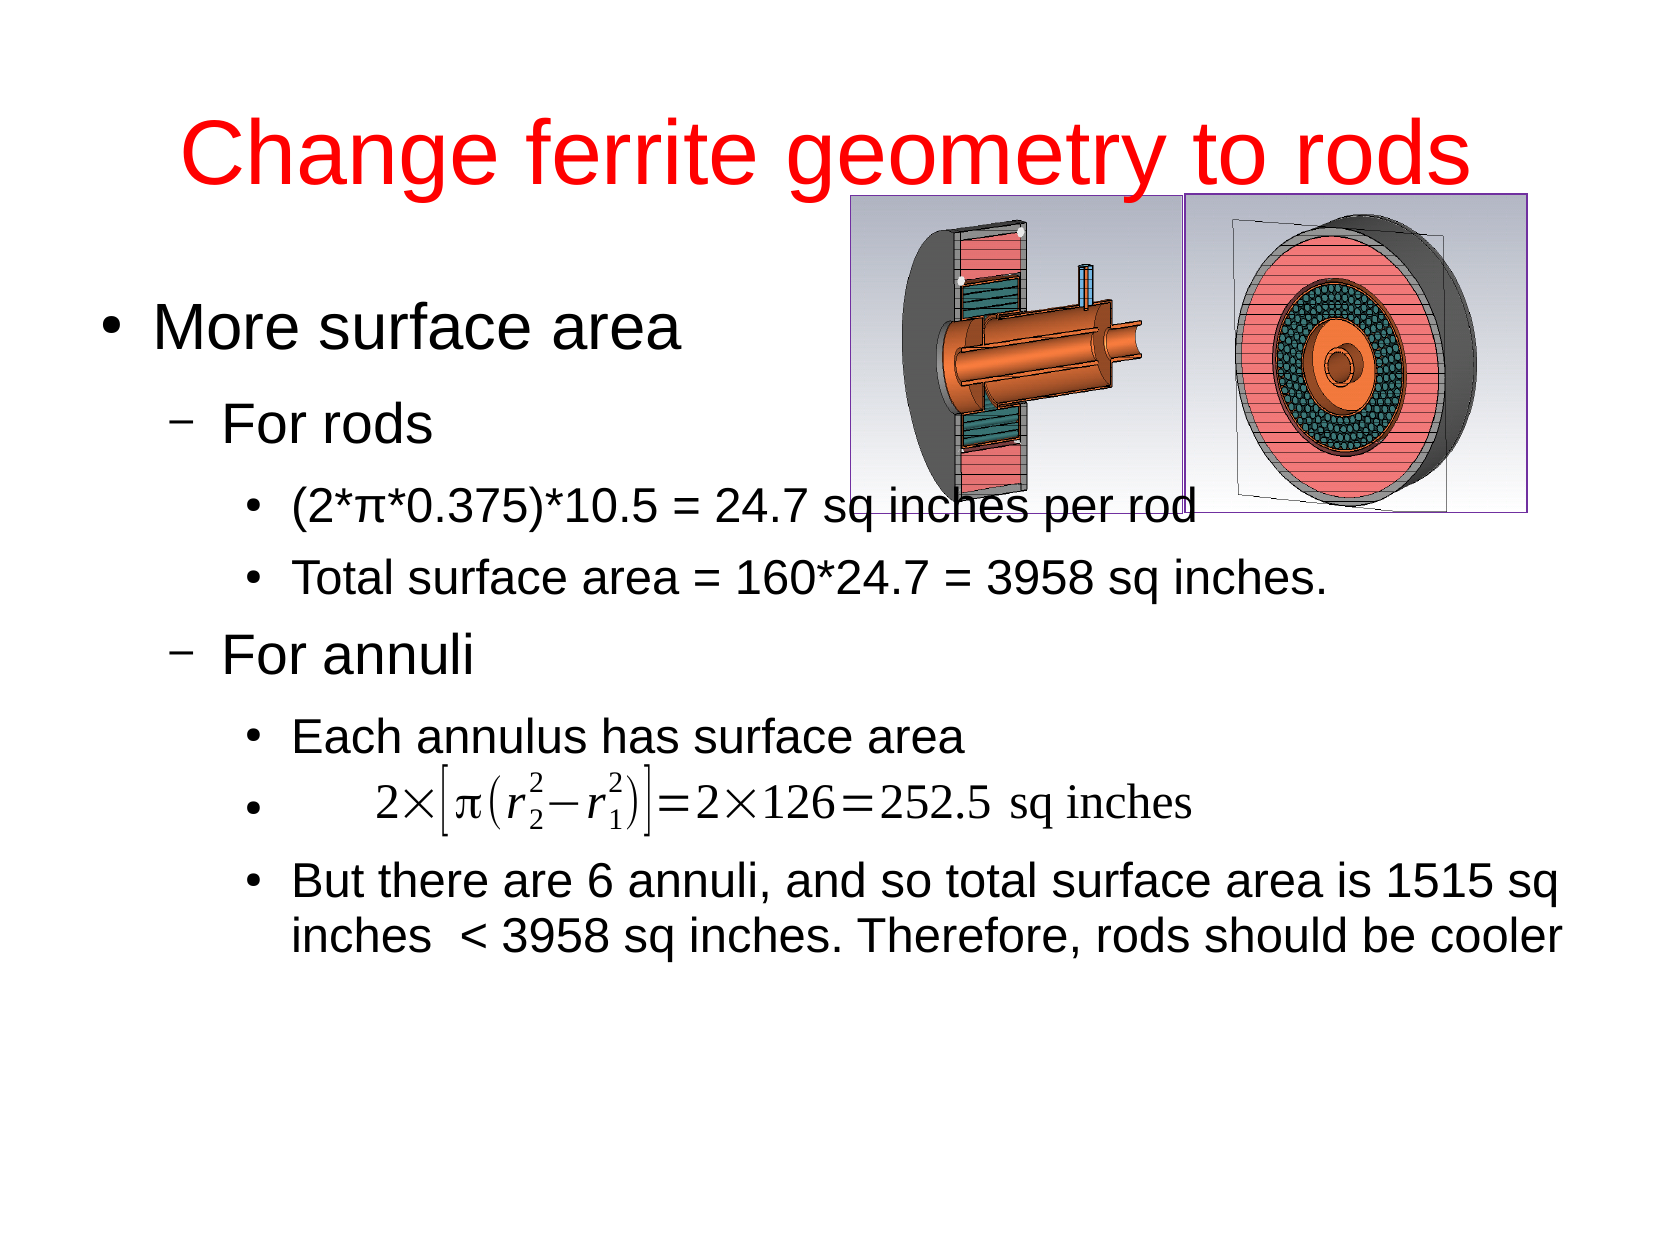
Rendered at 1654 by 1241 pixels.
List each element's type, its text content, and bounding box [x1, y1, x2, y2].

picture [1185, 257, 1527, 290]
chart [368, 762, 1201, 841]
list More surface area For rods (2*π*0.375)*10.5 = 24.7 sq inches per rod Total surface area = 160*24.7 = 3958 sq inches. For annuli Each annulus has surface area But there are 6 annuli, and so total surface area is 1515 sq inches < 3958 sq inches. Therefore, rods should be cooler [82, 290, 1571, 1010]
title Change ferrite geometry to rods [82, 49, 1571, 257]
picture [851, 257, 1182, 290]
